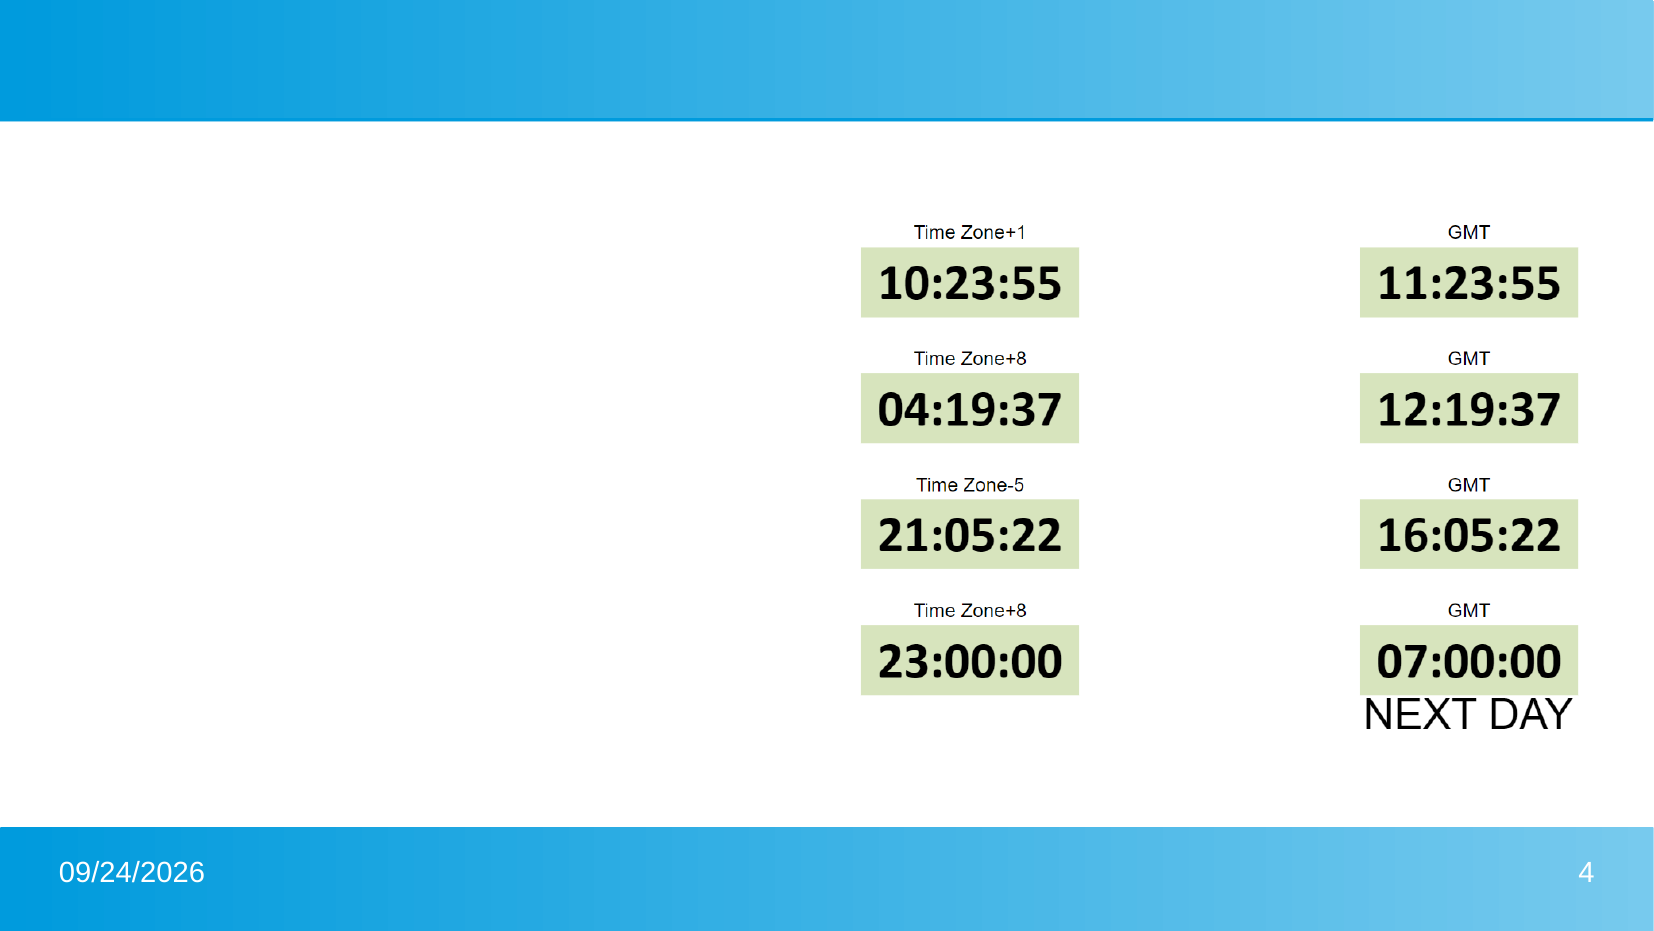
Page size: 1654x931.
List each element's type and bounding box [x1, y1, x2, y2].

picture [845, 201, 1595, 744]
